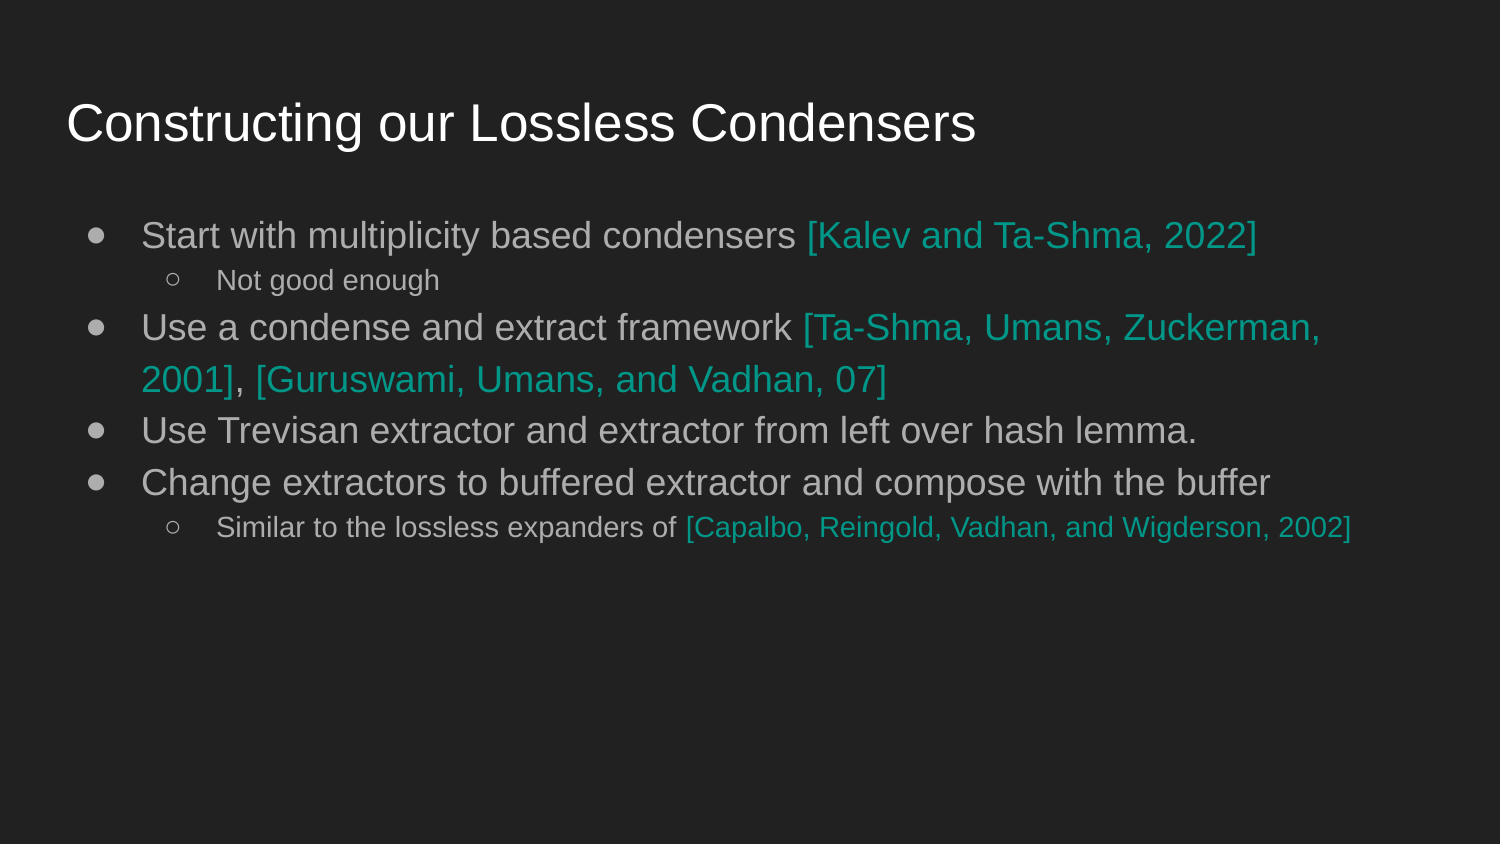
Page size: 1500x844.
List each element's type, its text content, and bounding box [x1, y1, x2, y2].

list Start with multiplicity based condensers [Kalev and Ta-Shma, 2022] Not good enough Use a condense and extract framework [Ta-Shma, Umans, Zuckerman, 2001], [Guruswami, Umans, and Vadhan, 07] Use Trevisan extractor and extractor from left over hash lemma. Change extractors to buffered extractor and compose with the buffer Similar to the lossless expanders of [Capalbo, Reingold, Vadhan, and Wigderson, 2002] [51, 189, 1449, 750]
title Constructing our Lossless Condensers [51, 72, 1449, 167]
